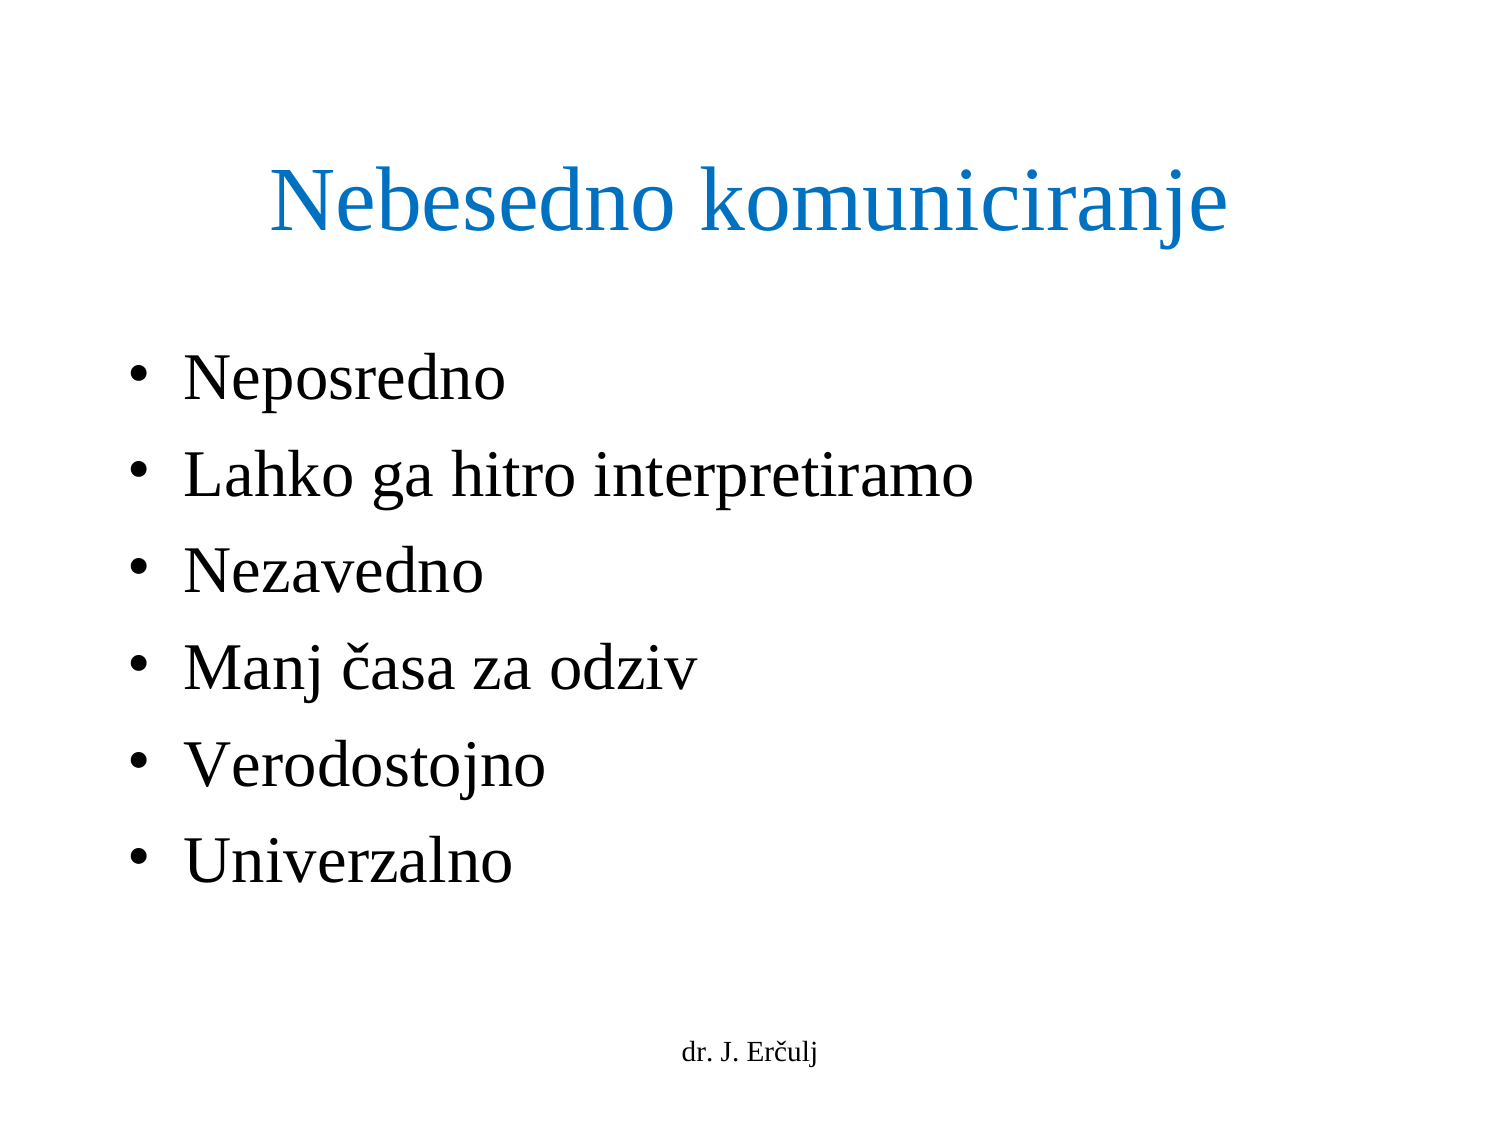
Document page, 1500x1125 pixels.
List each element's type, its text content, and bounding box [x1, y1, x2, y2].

title Nebesedno komuniciranje [112, 99, 1388, 288]
list Neposredno Lahko ga hitro interpretiramo Nezavedno Manj časa za odziv Verodostojno Univerzalno [112, 324, 1388, 1097]
text_box dr. J. Erčulj [512, 1025, 988, 1101]
